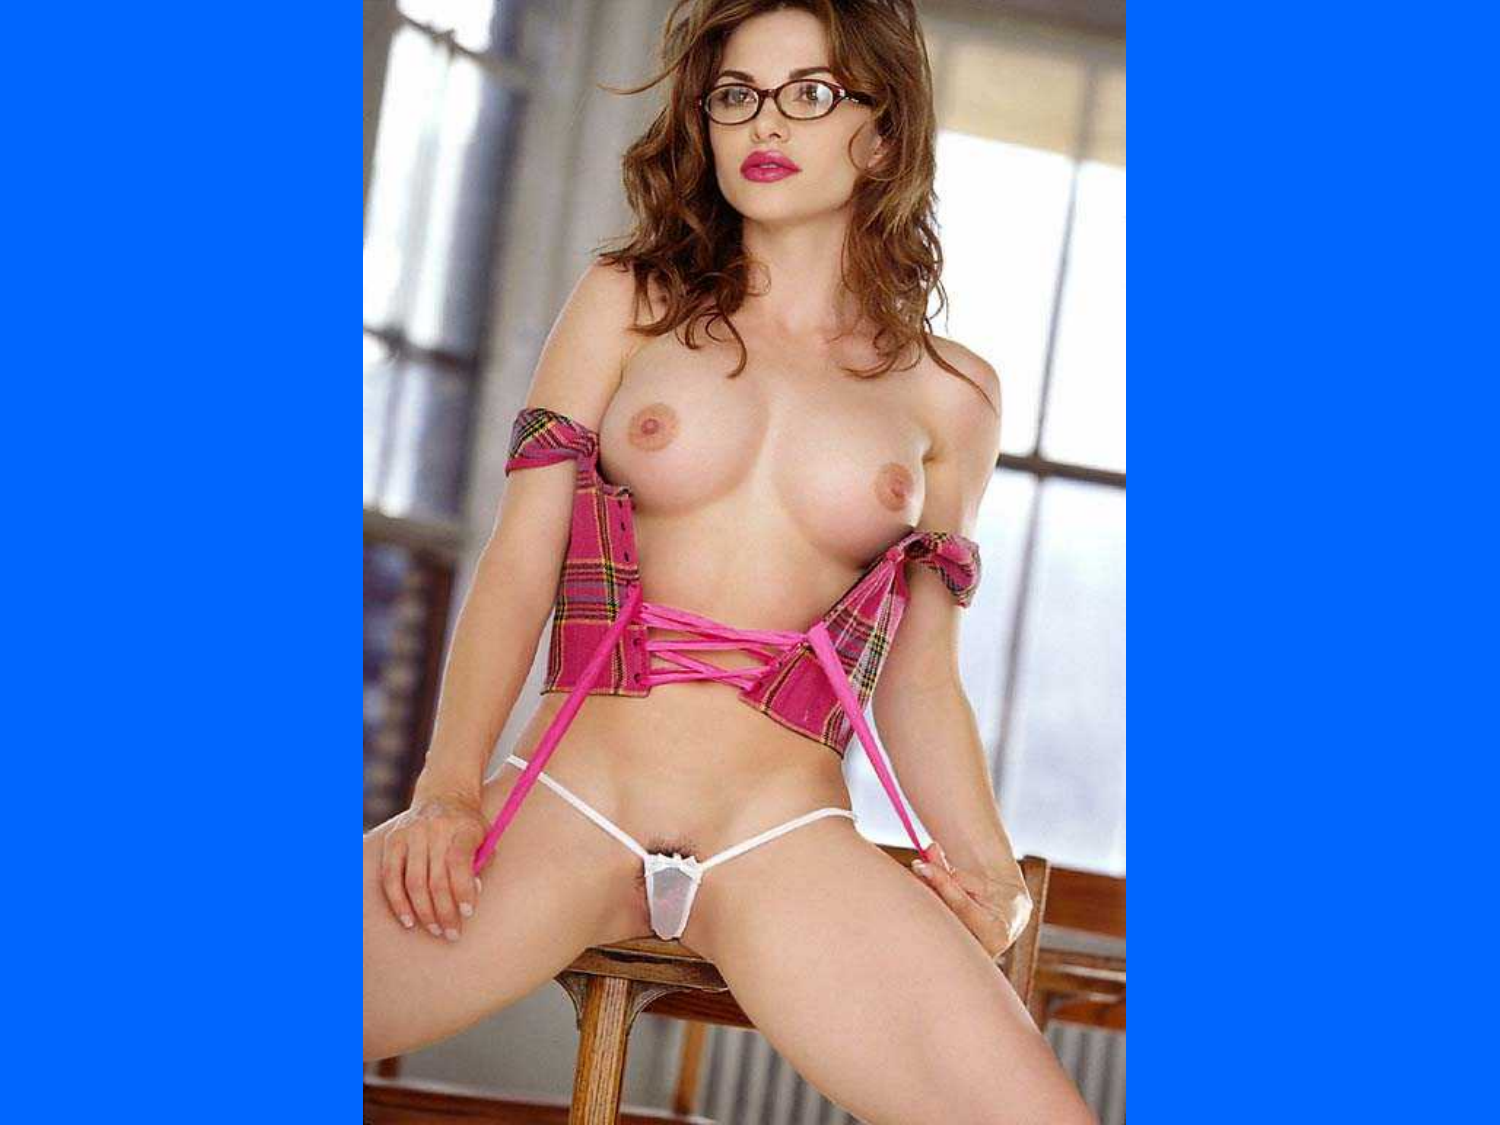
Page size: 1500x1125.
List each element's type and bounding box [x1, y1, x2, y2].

picture [363, 0, 1126, 1125]
